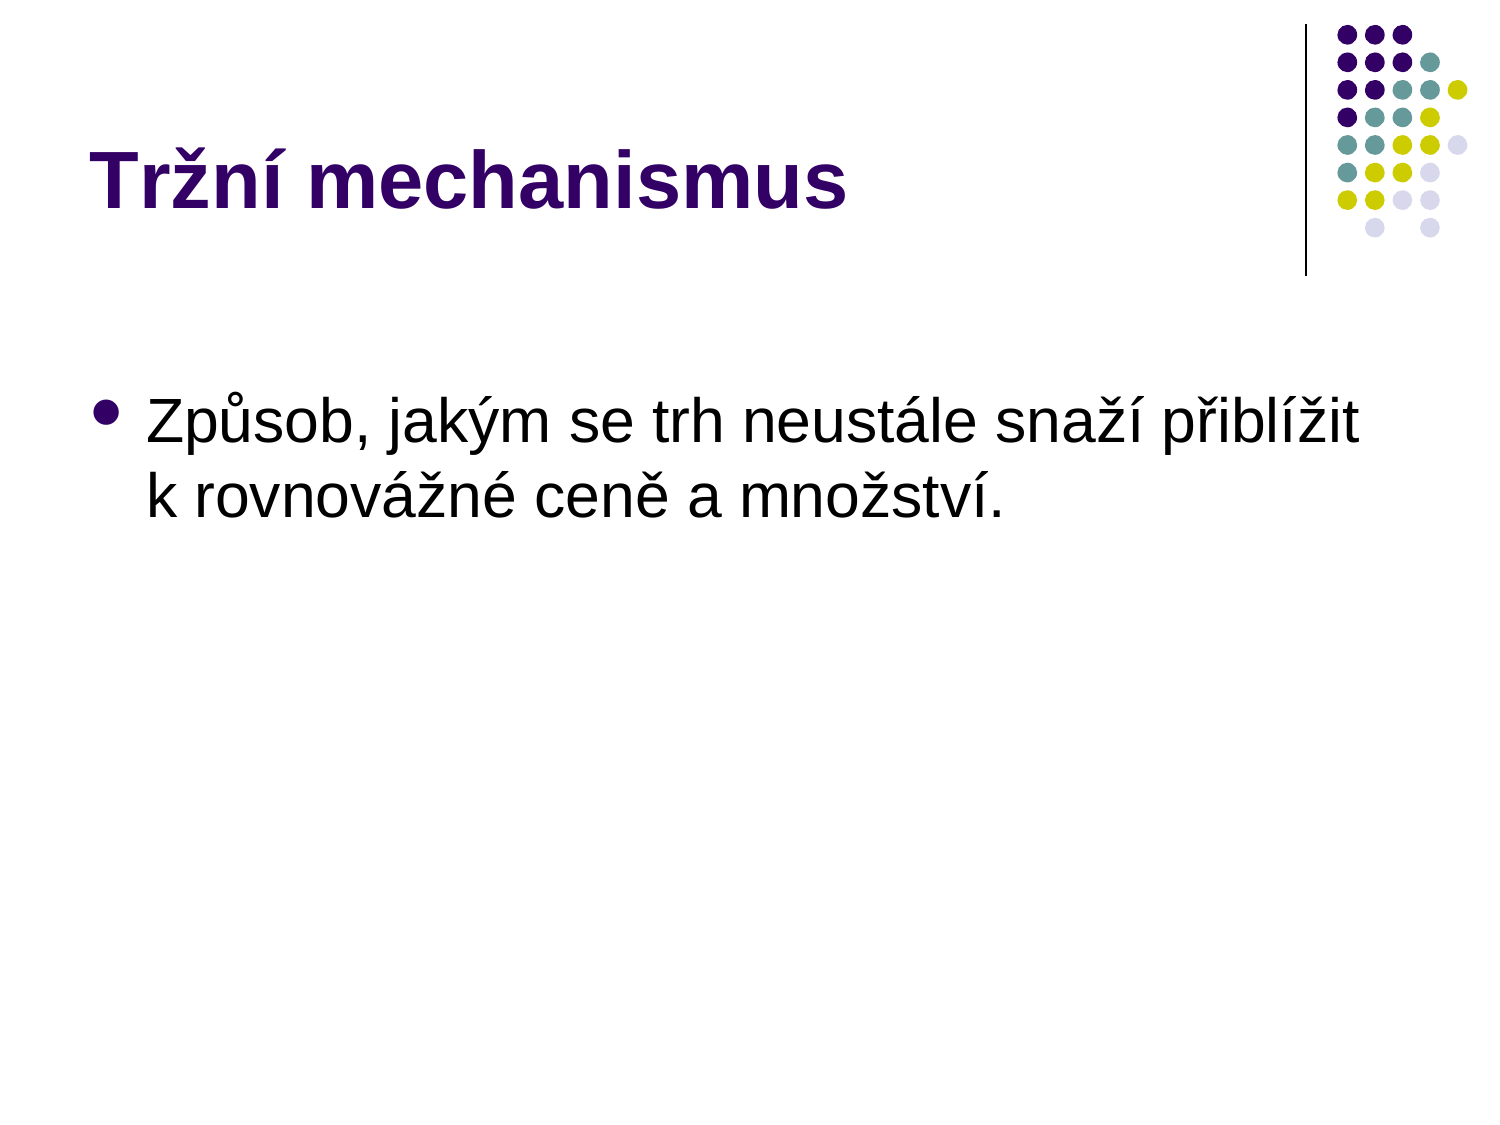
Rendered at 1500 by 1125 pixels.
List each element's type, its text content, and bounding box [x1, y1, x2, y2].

title Tržní mechanismus [74, 20, 1313, 233]
list Způsob, jakým se trh neustále snaží přiblížit k rovnovážné ceně a množství. [75, 282, 1426, 1006]
